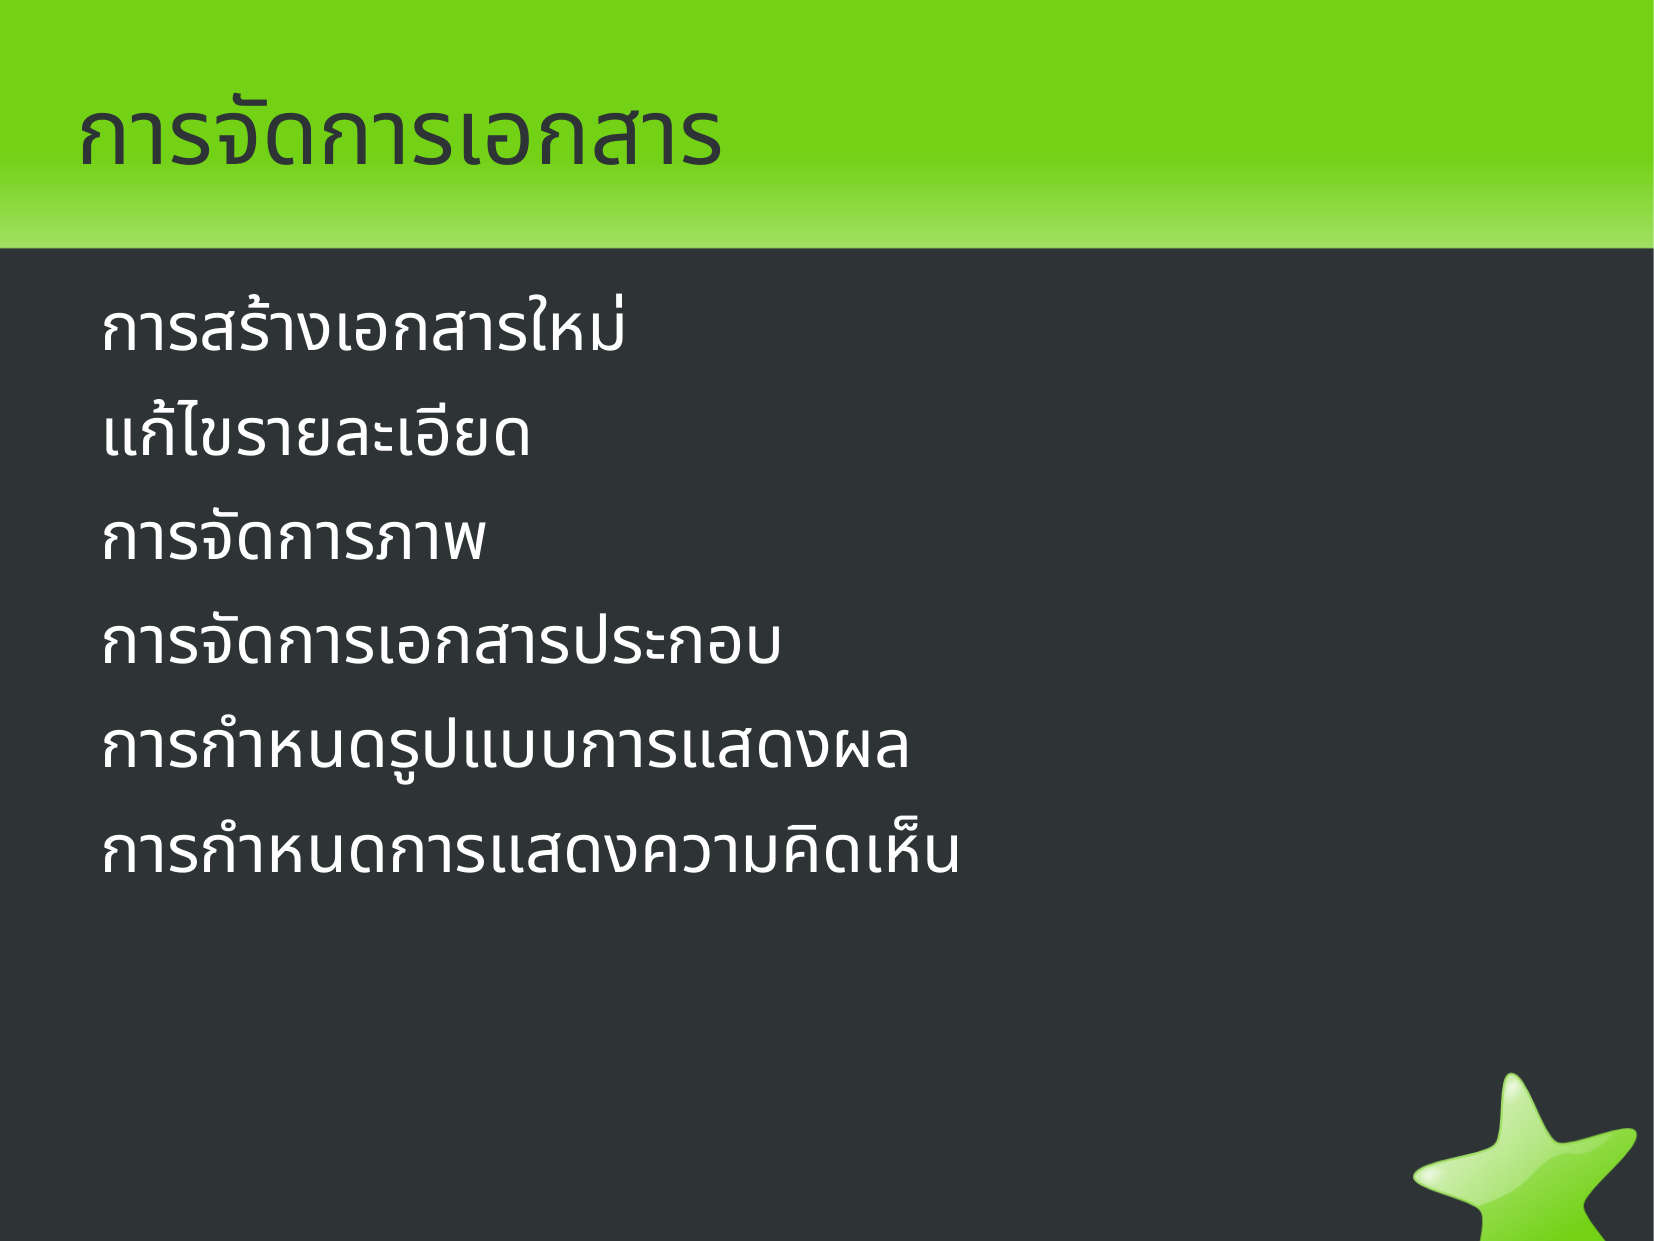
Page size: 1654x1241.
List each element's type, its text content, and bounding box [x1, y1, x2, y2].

title การจัดการเอกสาร [76, 36, 1565, 229]
picture [0, 0, 1654, 1241]
list การสร้างเอกสารใหม่ แก้ไขรายละเอียด การจัดการภาพ การจัดการเอกสารประกอบ การกำหนดรูปแบบการแสดงผล การกำหนดการแสดงความคิดเห็น [82, 290, 1571, 1094]
